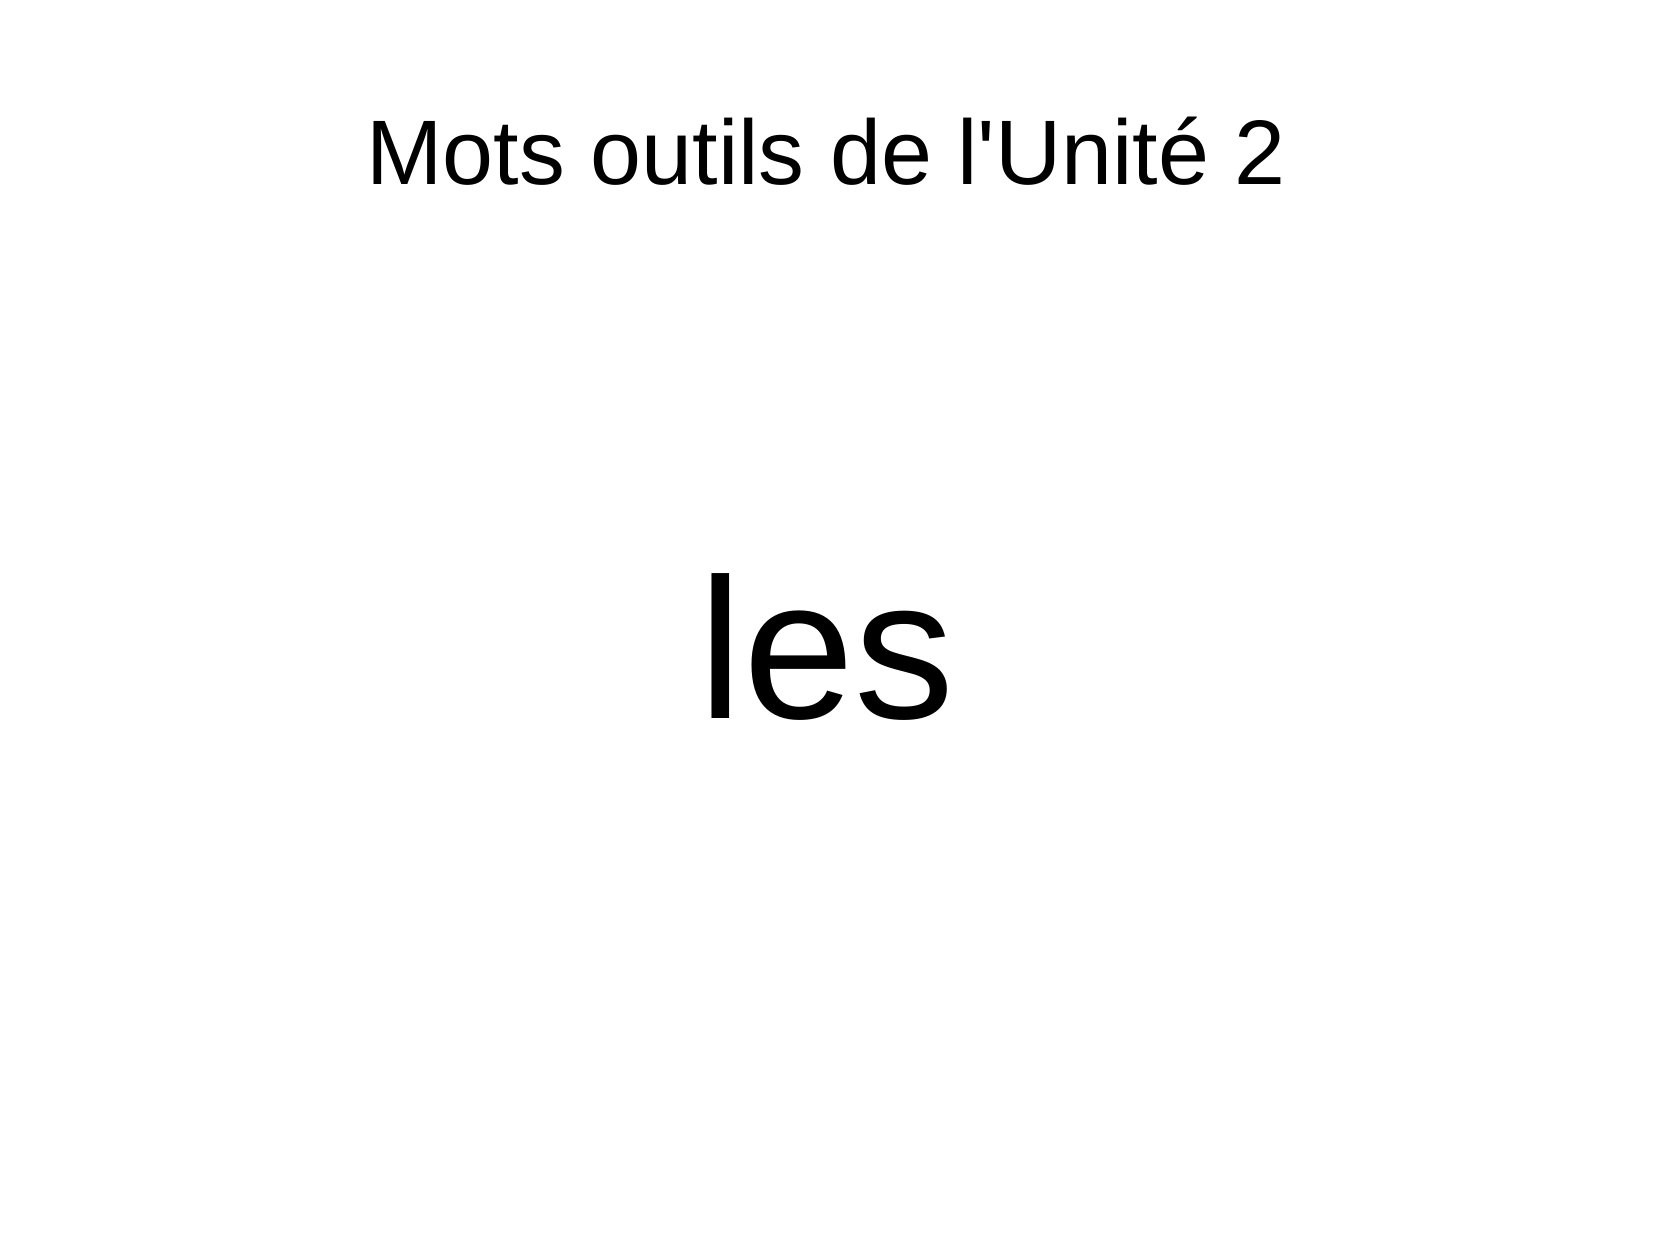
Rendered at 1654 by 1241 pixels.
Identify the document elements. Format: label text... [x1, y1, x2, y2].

title Mots outils de l'Unité 2 [82, 49, 1571, 257]
subtitle les [82, 290, 1571, 1010]
